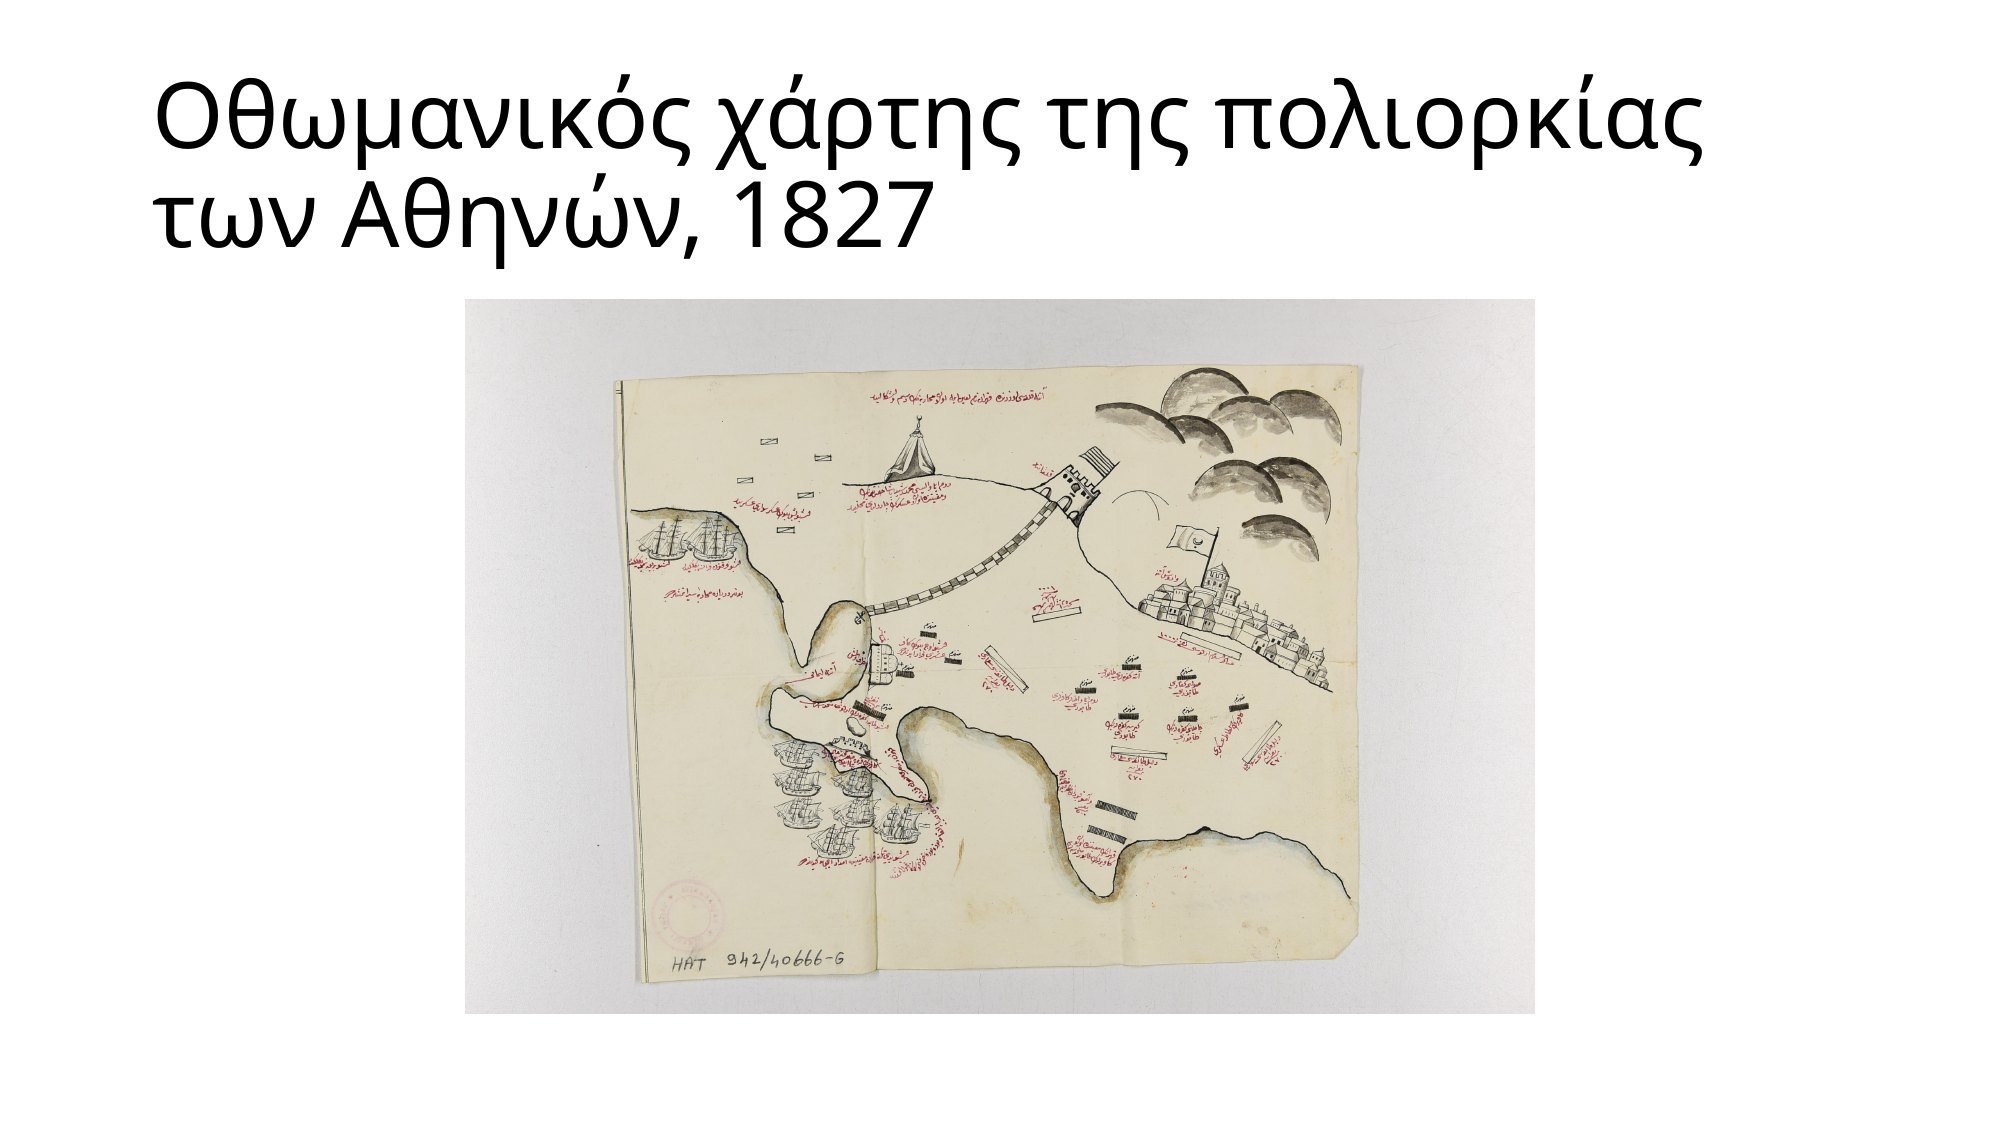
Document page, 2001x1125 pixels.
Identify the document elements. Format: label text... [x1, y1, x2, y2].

title Οθωμανικός χάρτης της πολιορκίας των Αθηνών, 1827 [137, 59, 1863, 278]
picture [465, 299, 1535, 1014]
